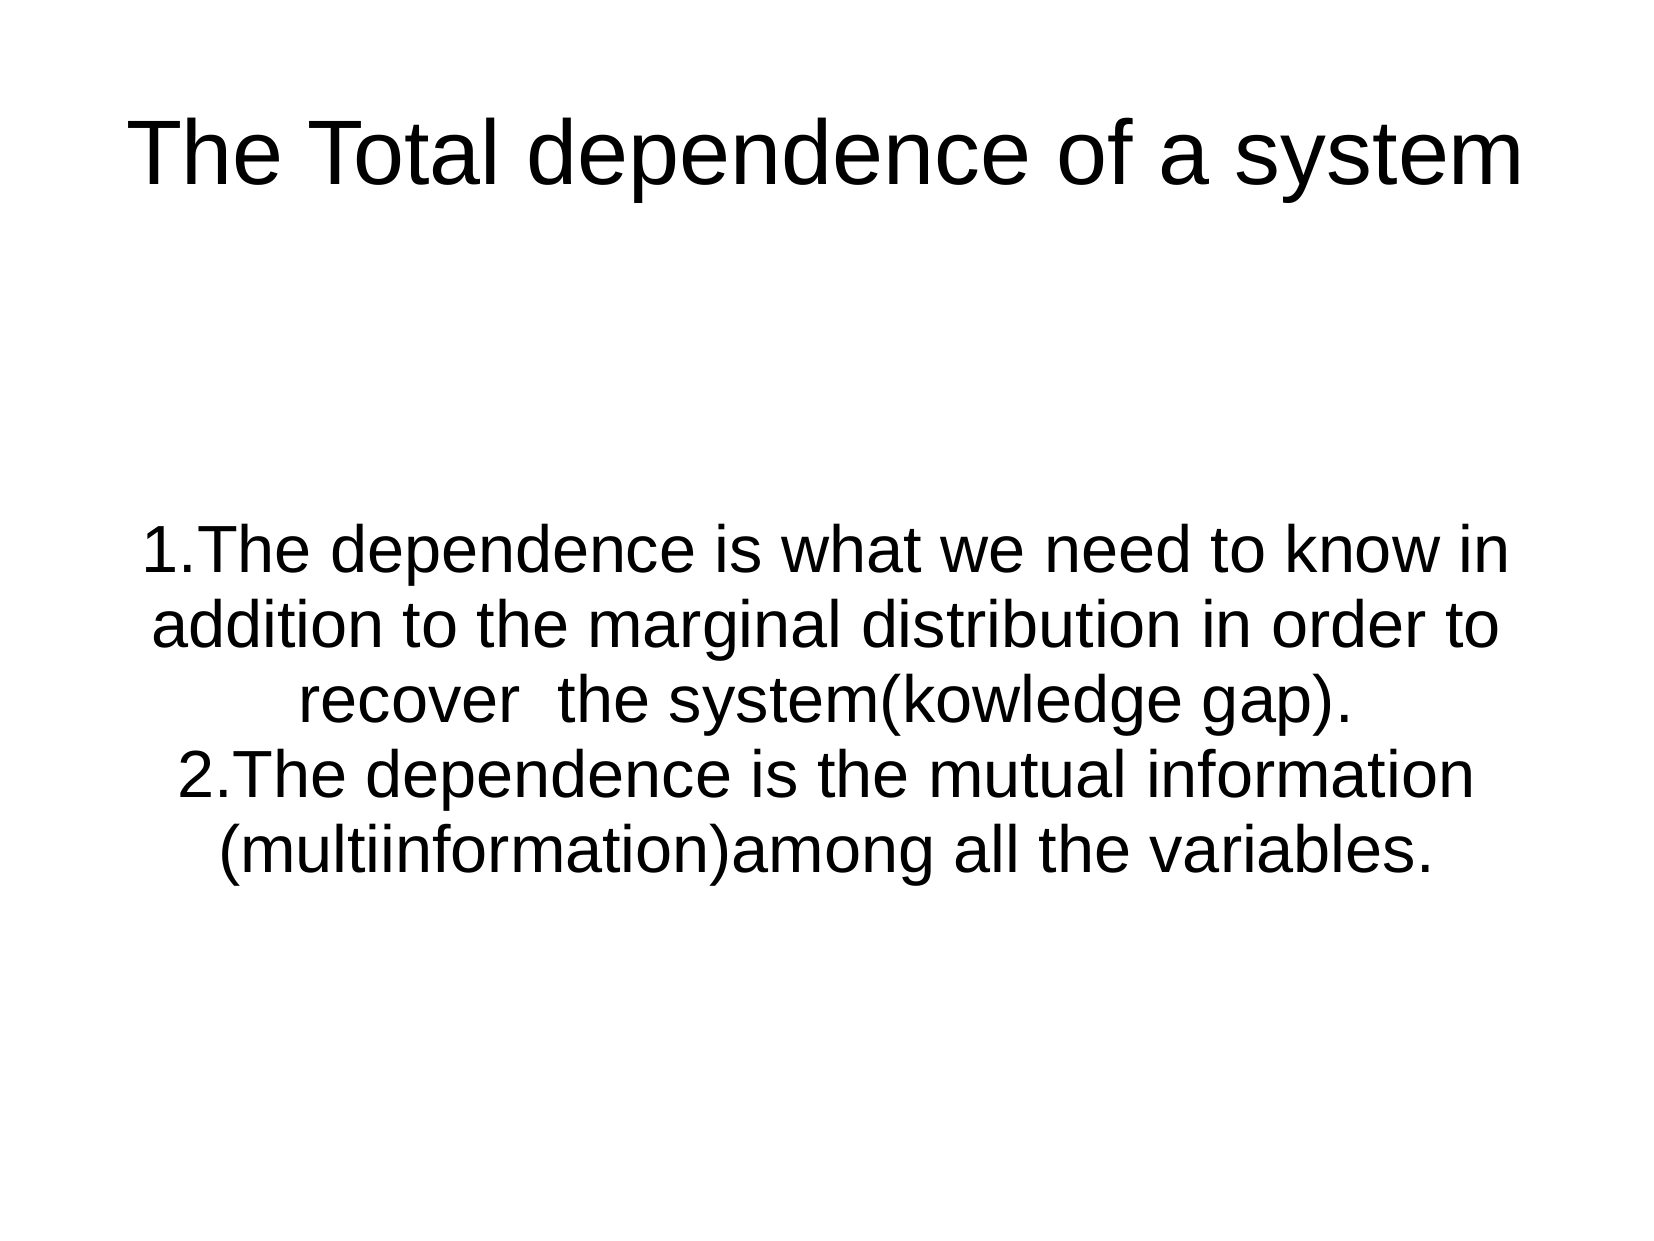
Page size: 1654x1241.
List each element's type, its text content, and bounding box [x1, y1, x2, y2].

title The Total dependence of a system [82, 56, 1571, 250]
subtitle 1.The dependence is what we need to know in addition to the marginal distribution in order to recover the system(kowledge gap). 2.The dependence is the mutual information (multiinformation)among all the variables. [82, 297, 1571, 1102]
